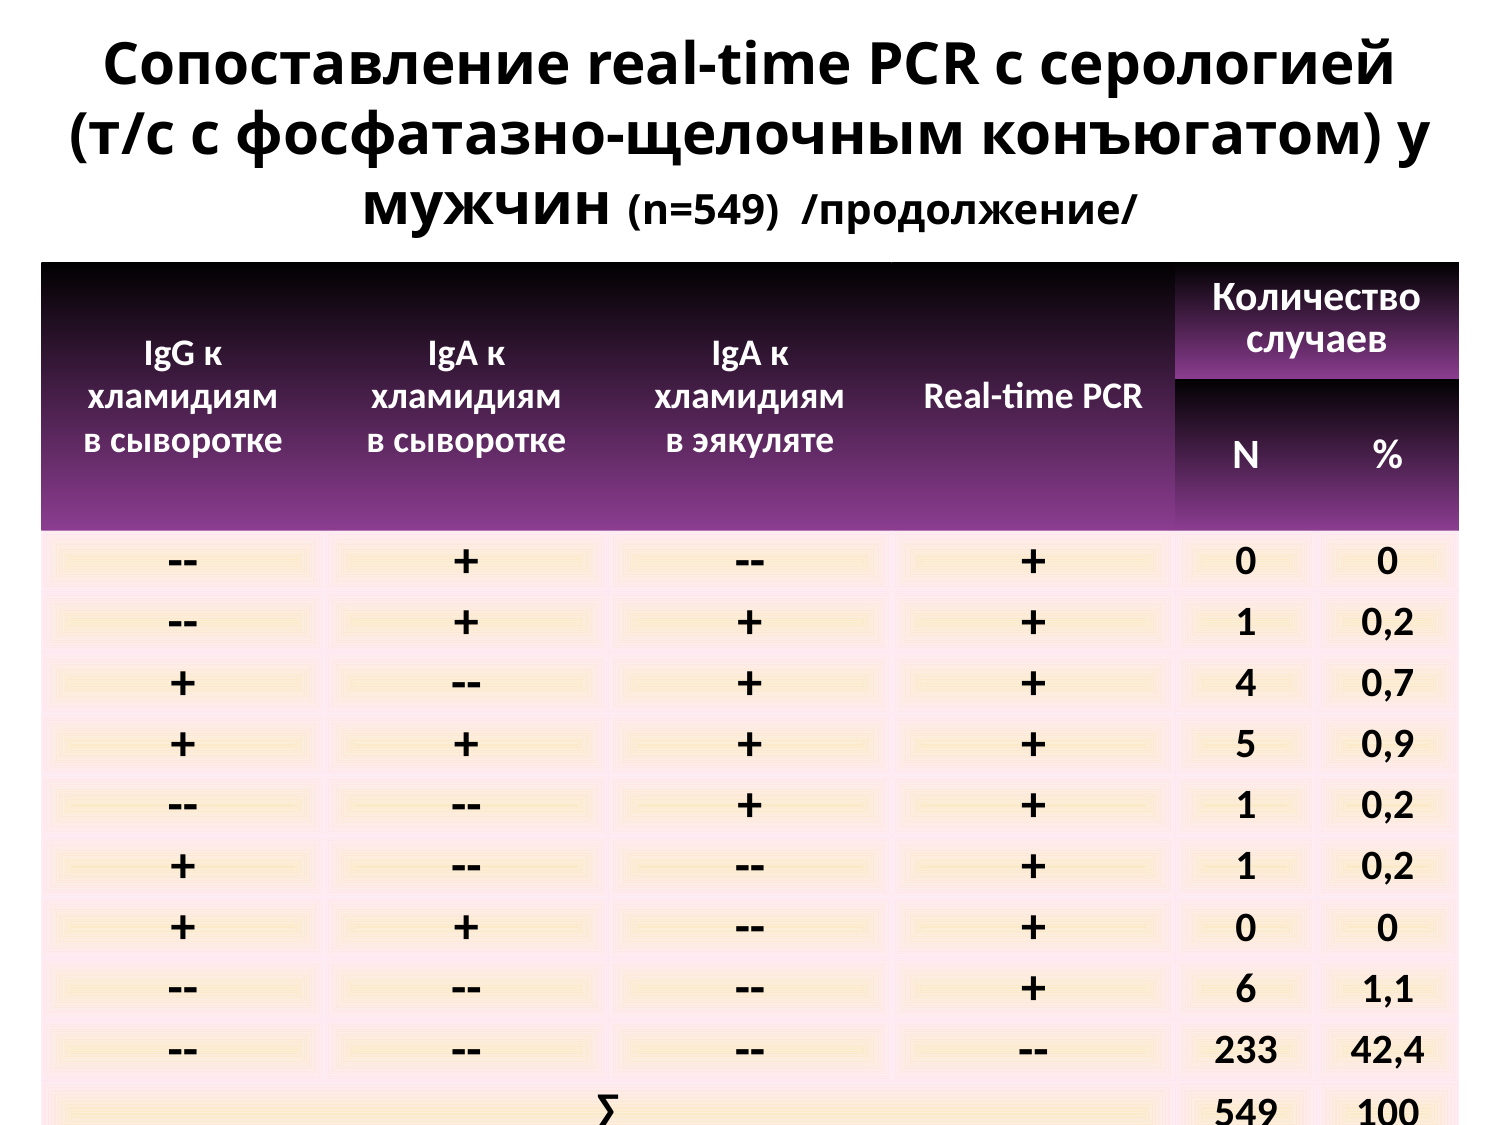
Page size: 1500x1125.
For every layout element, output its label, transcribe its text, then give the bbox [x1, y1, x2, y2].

table_cell 100 [1317, 1080, 1459, 1125]
table_cell 1,1 [1317, 958, 1459, 1019]
table_cell -- [325, 1019, 608, 1080]
table_cell -- [325, 653, 608, 714]
table_cell + [325, 531, 608, 592]
table_cell -- [41, 531, 325, 592]
table_cell 0 [1317, 897, 1459, 958]
table_cell + [325, 897, 608, 958]
table_header Real-time PCR [892, 262, 1175, 531]
table_cell 0,7 [1317, 653, 1459, 714]
table_cell 5 [1175, 714, 1317, 775]
table_cell -- [608, 1019, 892, 1080]
table_cell -- [325, 836, 608, 897]
table_header IgA к хламидиям в эякуляте [608, 262, 892, 531]
table_cell 0,2 [1317, 836, 1459, 897]
table_cell 0 [1317, 531, 1459, 592]
table_cell + [608, 775, 892, 836]
table_cell 233 [1175, 1019, 1317, 1080]
table_cell N [1175, 380, 1317, 531]
table_cell -- [41, 775, 325, 836]
table_cell + [892, 531, 1175, 592]
table_cell 549 [1263, 1103, 1272, 1112]
table_header Количество случаев [1175, 262, 1459, 380]
table_cell 1 [1175, 592, 1317, 653]
table_cell 42,4 [1317, 1019, 1459, 1080]
table_cell 0,2 [1317, 592, 1459, 653]
table_cell 100 [1404, 1103, 1413, 1122]
table_cell + [608, 653, 892, 714]
table_cell 549 [1175, 1080, 1317, 1125]
table_cell % [1317, 380, 1459, 531]
table_cell + [41, 653, 325, 714]
table_cell 0 [1175, 531, 1317, 592]
table_cell + [892, 592, 1175, 653]
table_cell + [892, 714, 1175, 775]
title Сопоставление real-time PCR с серологией (т/с с фосфатазно-щелочным конъюгатом) у мужчин (n=549) /продолжение/ [53, 19, 1447, 233]
table_cell + [608, 714, 892, 775]
table_cell -- [608, 958, 892, 1019]
table_cell + [608, 592, 892, 653]
table_cell -- [41, 958, 325, 1019]
table_cell -- [41, 592, 325, 653]
table_header IgA к хламидиям в сыворотке [325, 262, 608, 531]
table_header IgG к хламидиям в сыворотке [41, 262, 325, 531]
table_cell + [41, 897, 325, 958]
table_cell 1 [1175, 836, 1317, 897]
table_cell 4 [1175, 653, 1317, 714]
table_cell 6 [1175, 958, 1317, 1019]
table_cell -- [608, 897, 892, 958]
table_cell + [892, 836, 1175, 897]
table_cell -- [41, 1019, 325, 1080]
table_cell -- [325, 958, 608, 1019]
table_cell 100 [1383, 1103, 1392, 1122]
table_cell ∑ [41, 1080, 1175, 1125]
table_cell + [892, 958, 1175, 1019]
table_cell -- [325, 775, 608, 836]
table_cell + [41, 836, 325, 897]
table_cell 1 [1175, 775, 1317, 836]
table_cell -- [608, 531, 892, 592]
table_cell 0,9 [1317, 714, 1459, 775]
table_cell 0 [1175, 897, 1317, 958]
table_cell + [892, 897, 1175, 958]
table_cell + [892, 775, 1175, 836]
table_cell + [325, 592, 608, 653]
table_cell -- [892, 1019, 1175, 1080]
table_cell + [41, 714, 325, 775]
table_cell + [892, 653, 1175, 714]
table_cell + [325, 714, 608, 775]
table_cell -- [608, 836, 892, 897]
table_cell 0,2 [1317, 775, 1459, 836]
table_cell 549 [1241, 1106, 1248, 1116]
